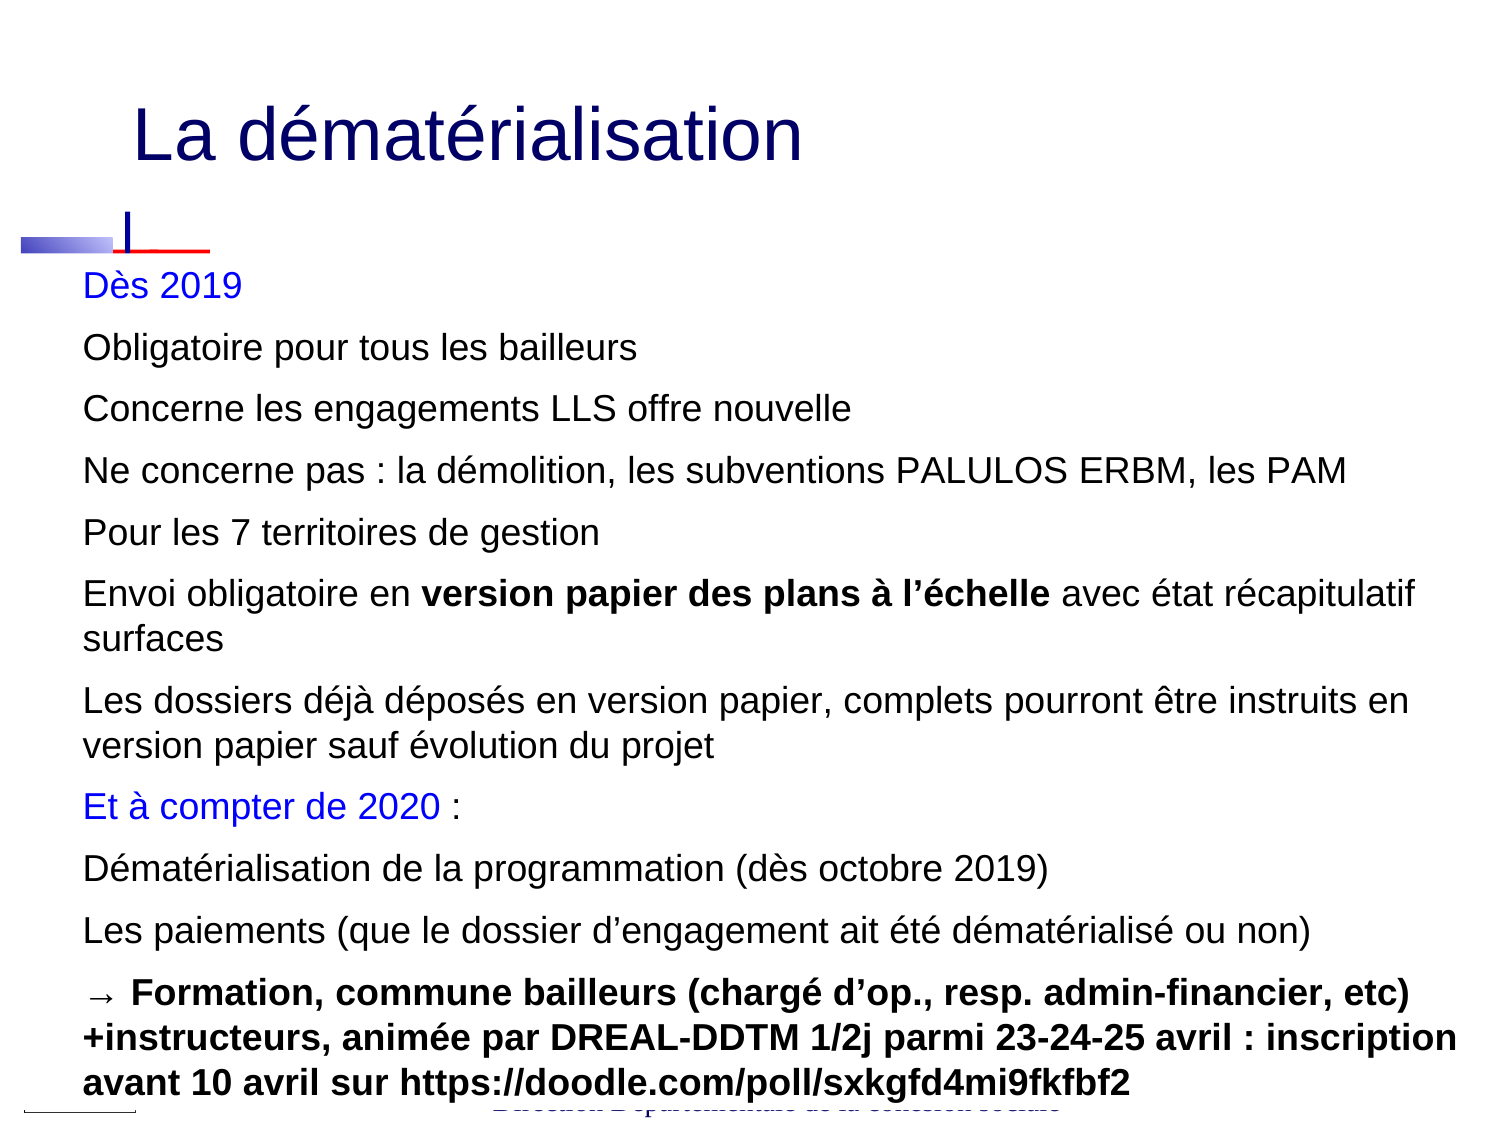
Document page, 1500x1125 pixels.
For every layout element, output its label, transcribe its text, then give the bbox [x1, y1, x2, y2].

title La dématérialisation [118, 35, 1397, 212]
list Dès 2019 Obligatoire pour tous les bailleurs Concerne les engagements LLS offre nouvelle Ne concerne pas : la démolition, les subventions PALULOS ERBM, les PAM Pour les 7 territoires de gestion Envoi obligatoire en version papier des plans à l’échelle avec état récapitulatif surfaces Les dossiers déjà déposés en version papier, complets pourront être instruits en version papier sauf évolution du projet Et à compter de 2020 : Dématérialisation de la programmation (dès octobre 2019) Les paiements (que le dossier d’engagement ait été dématérialisé ou non) → Formation, commune bailleurs (chargé d’op., resp. admin-financier, etc)+instructeurs, animée par DREAL-DDTM 1/2j parmi 23-24-25 avril : inscription avant 10 avril sur https://doodle.com/poll/sxkgfd4mi9fkfbf2 [11, 253, 1493, 1111]
